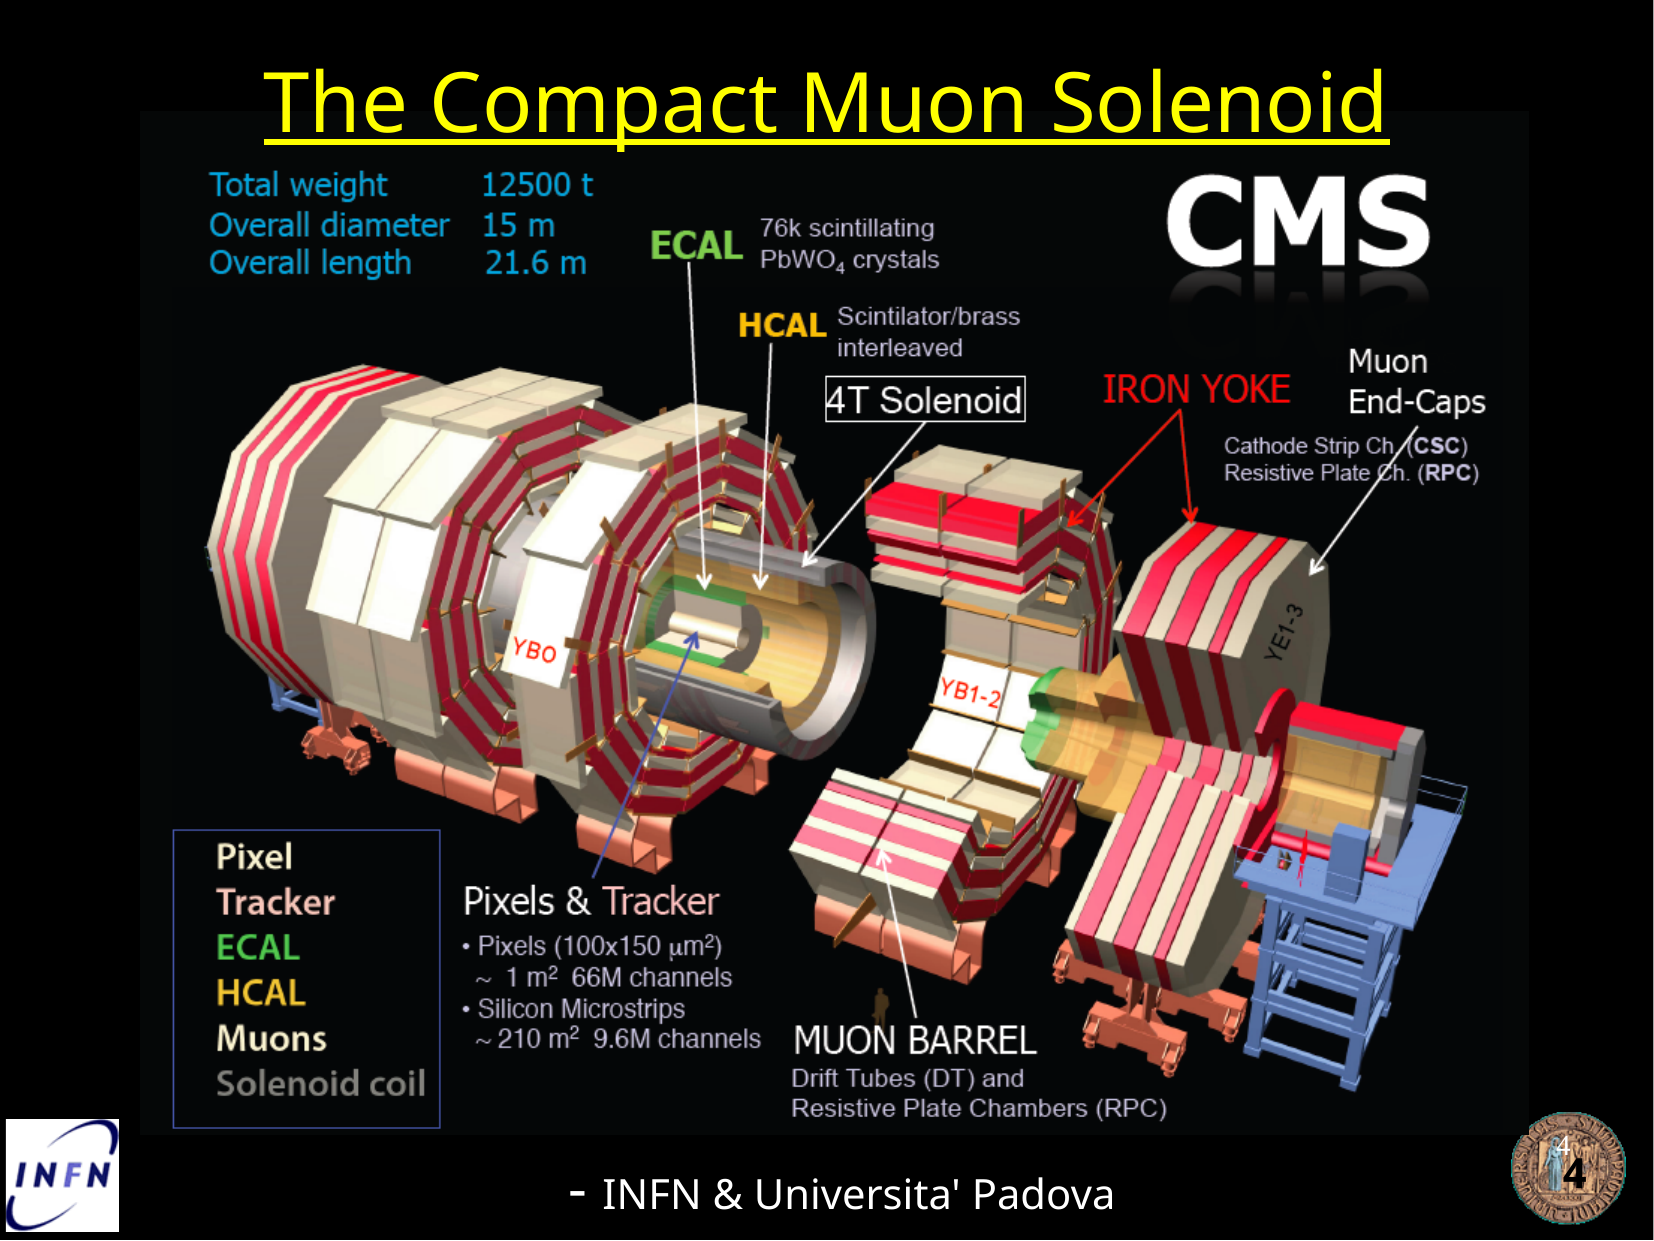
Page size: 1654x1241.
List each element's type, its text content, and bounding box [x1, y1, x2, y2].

picture [140, 163, 1626, 1226]
picture [5, 1119, 119, 1232]
title The Compact Muon Solenoid [72, 39, 1581, 163]
